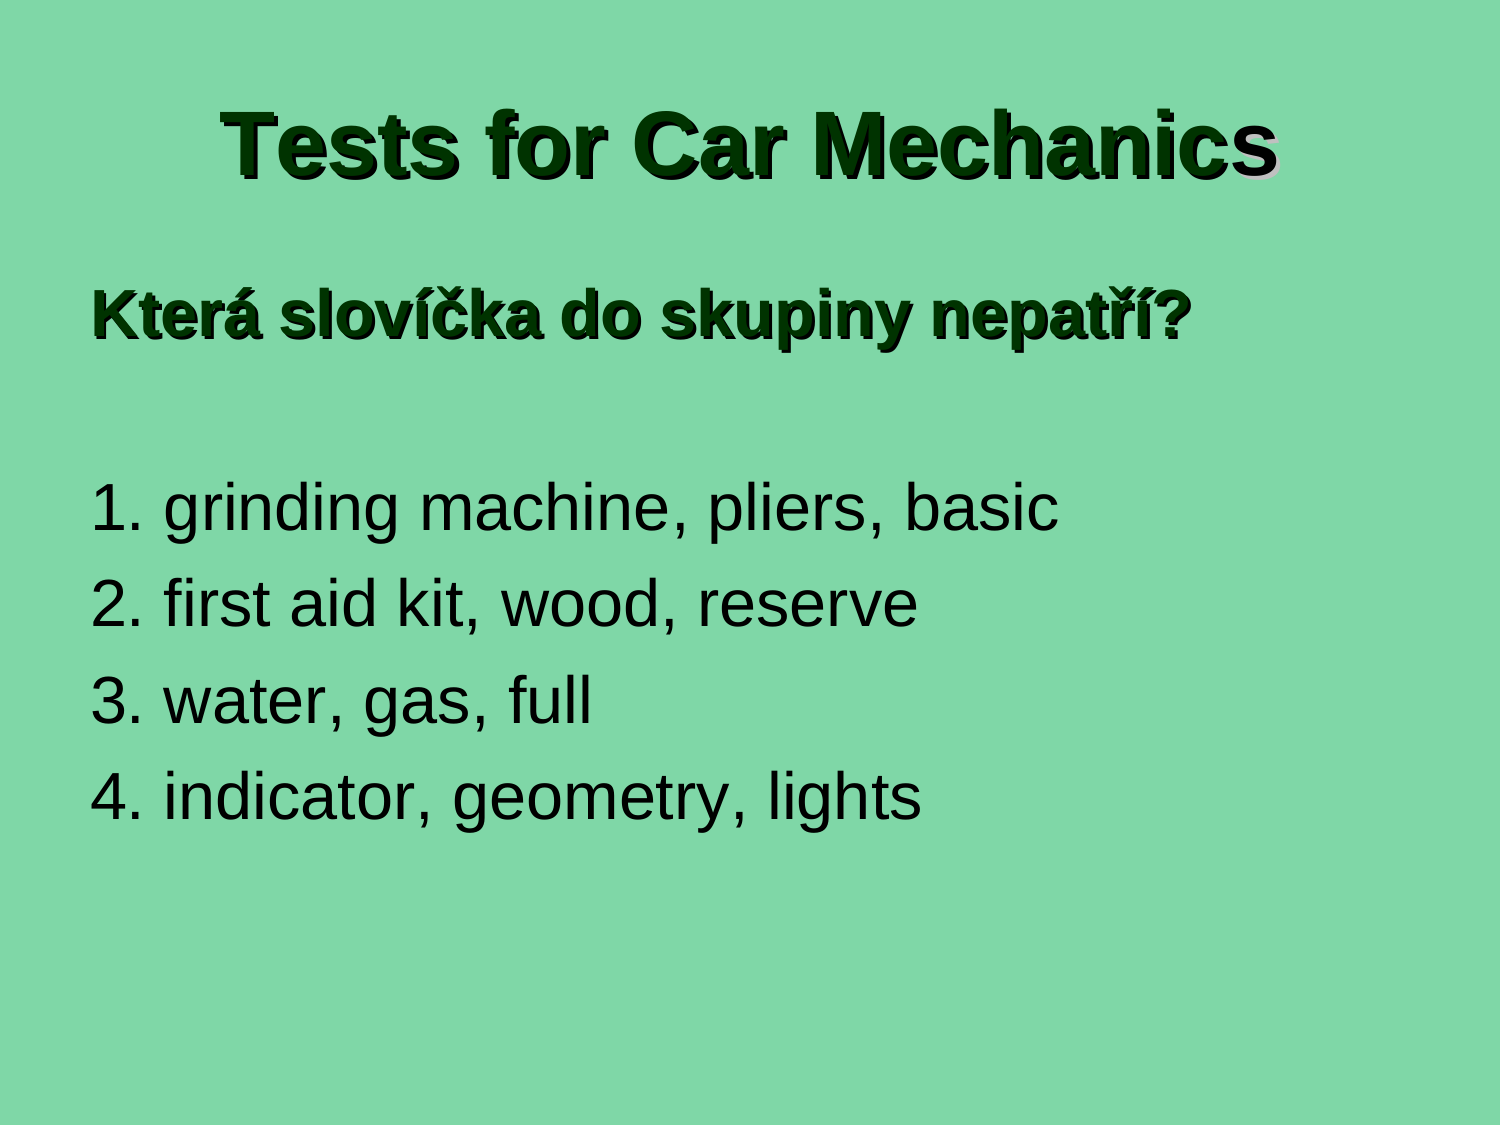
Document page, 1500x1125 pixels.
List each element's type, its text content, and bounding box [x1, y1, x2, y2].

title Tests for Car Mechanics [75, 45, 1426, 233]
list Která slovíčka do skupiny nepatří? 1. grinding machine, pliers, basic 2. first aid kit, wood, reserve 3. water, gas, full 4. indicator, geometry, lights [75, 262, 1426, 1125]
